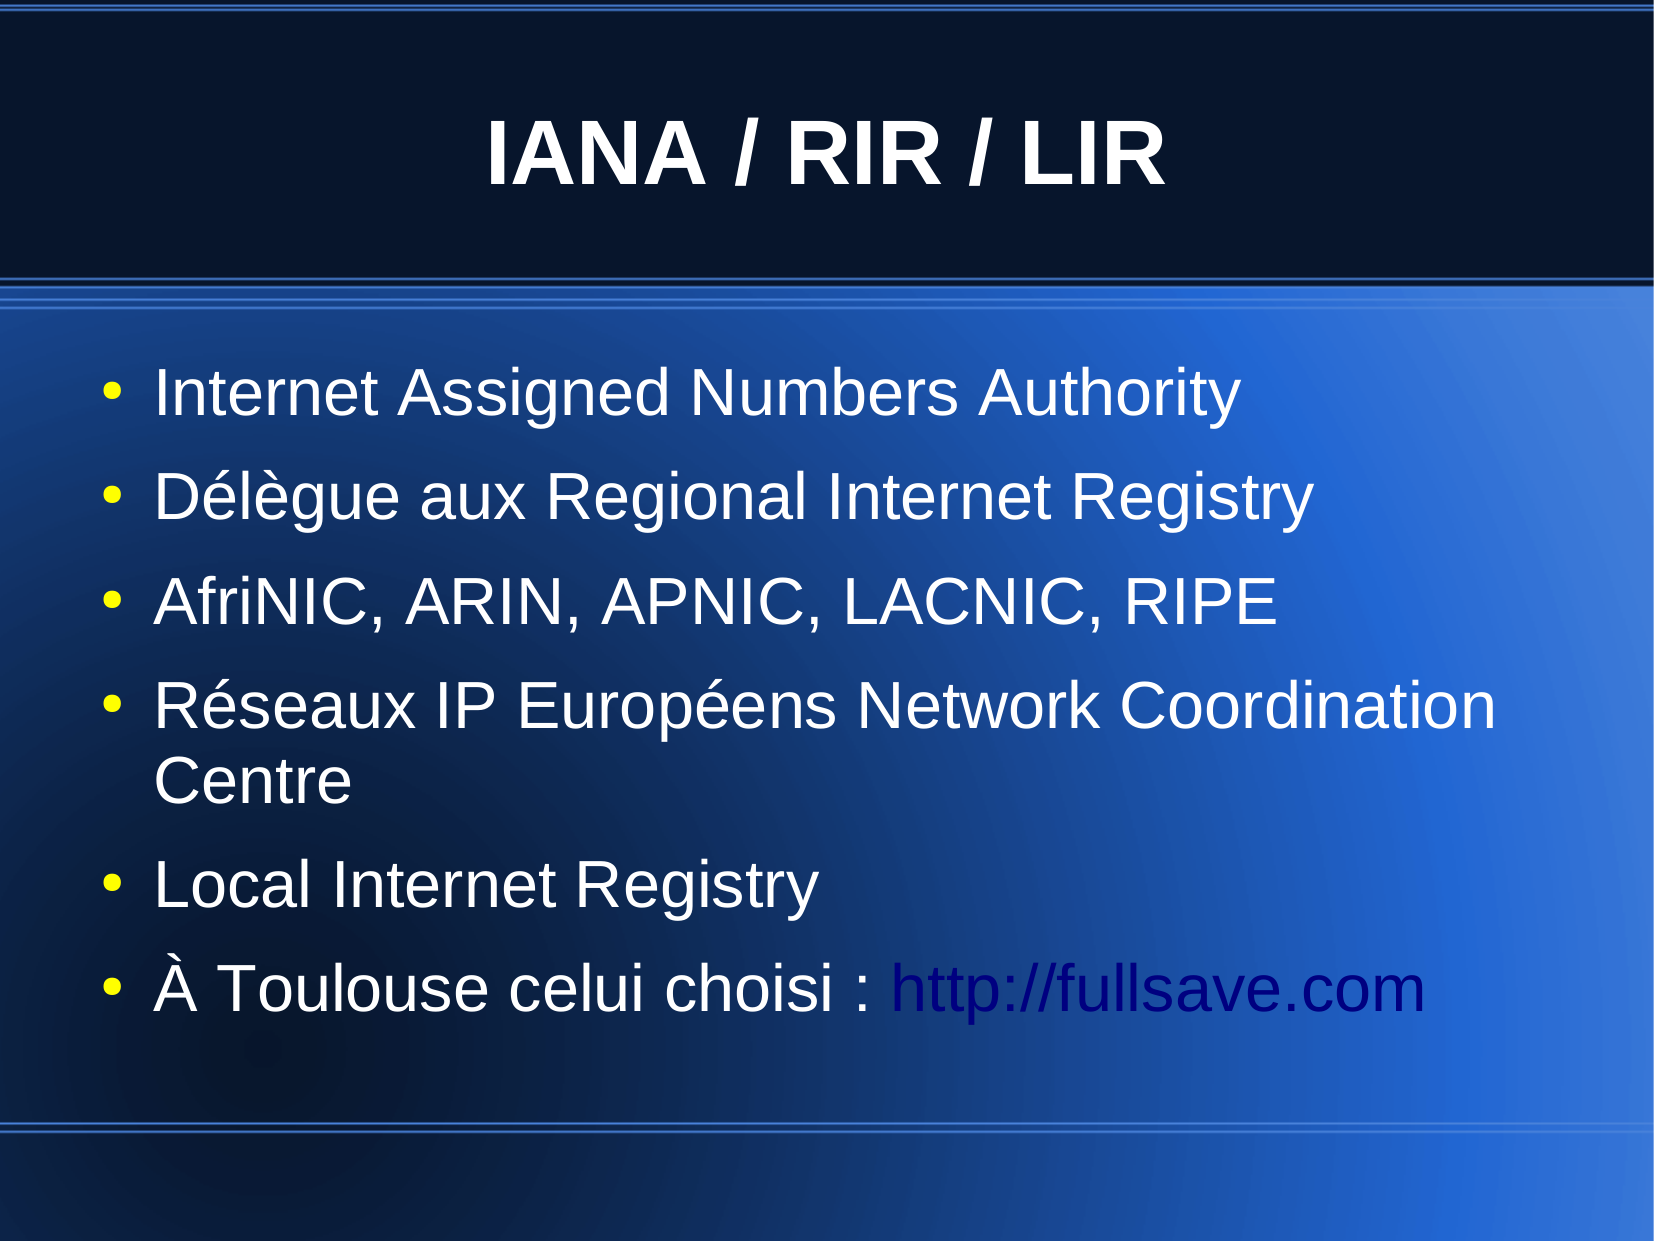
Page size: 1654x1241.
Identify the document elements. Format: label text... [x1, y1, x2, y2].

list Internet Assigned Numbers Authority Délègue aux Regional Internet Registry AfriNIC, ARIN, APNIC, LACNIC, RIPE Réseaux IP Européens Network Coordination Centre Local Internet Registry À Toulouse celui choisi : http://fullsave.com [82, 355, 1571, 1159]
title IANA / RIR / LIR [82, 56, 1571, 250]
picture [0, 0, 1654, 1241]
